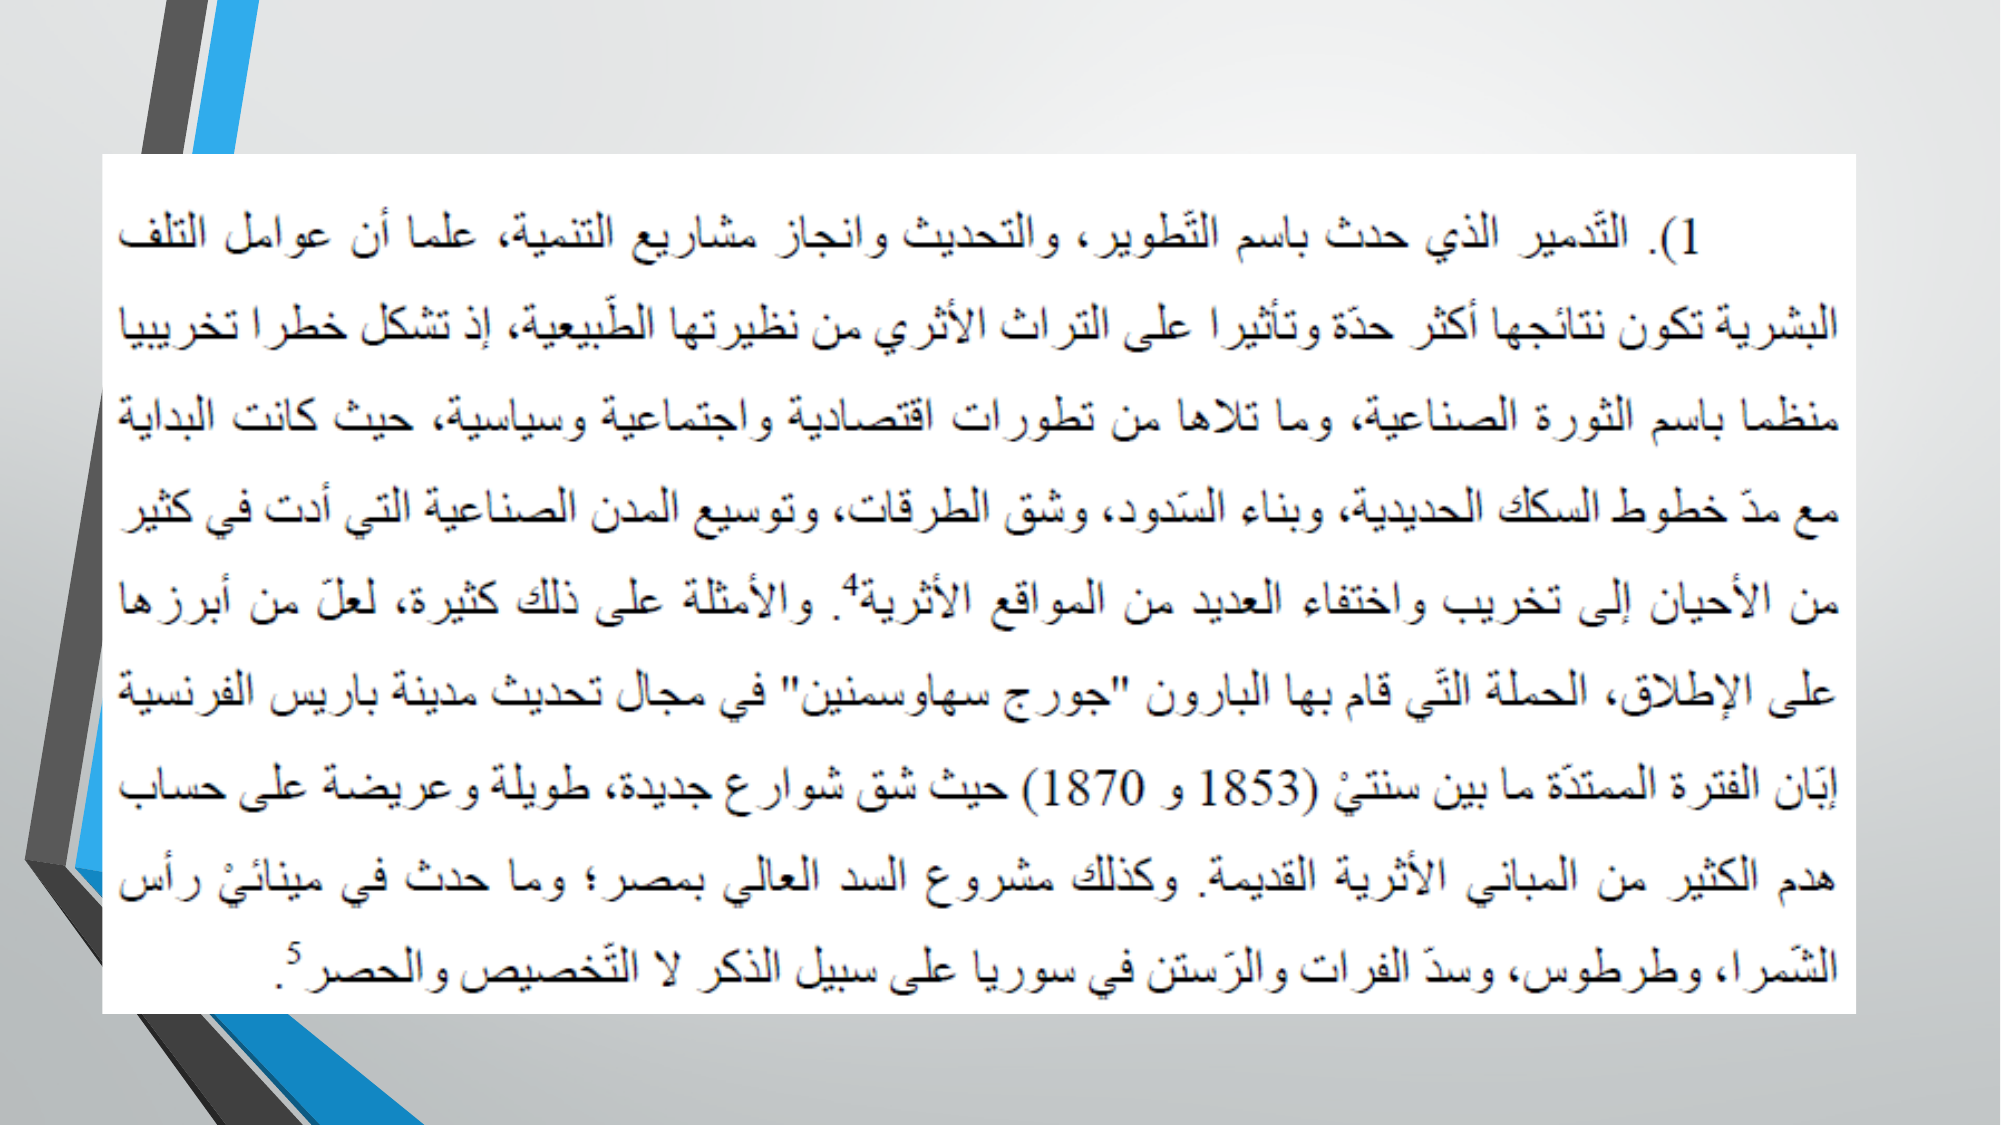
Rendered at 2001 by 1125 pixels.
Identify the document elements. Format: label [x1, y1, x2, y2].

picture [102, 154, 1857, 1014]
